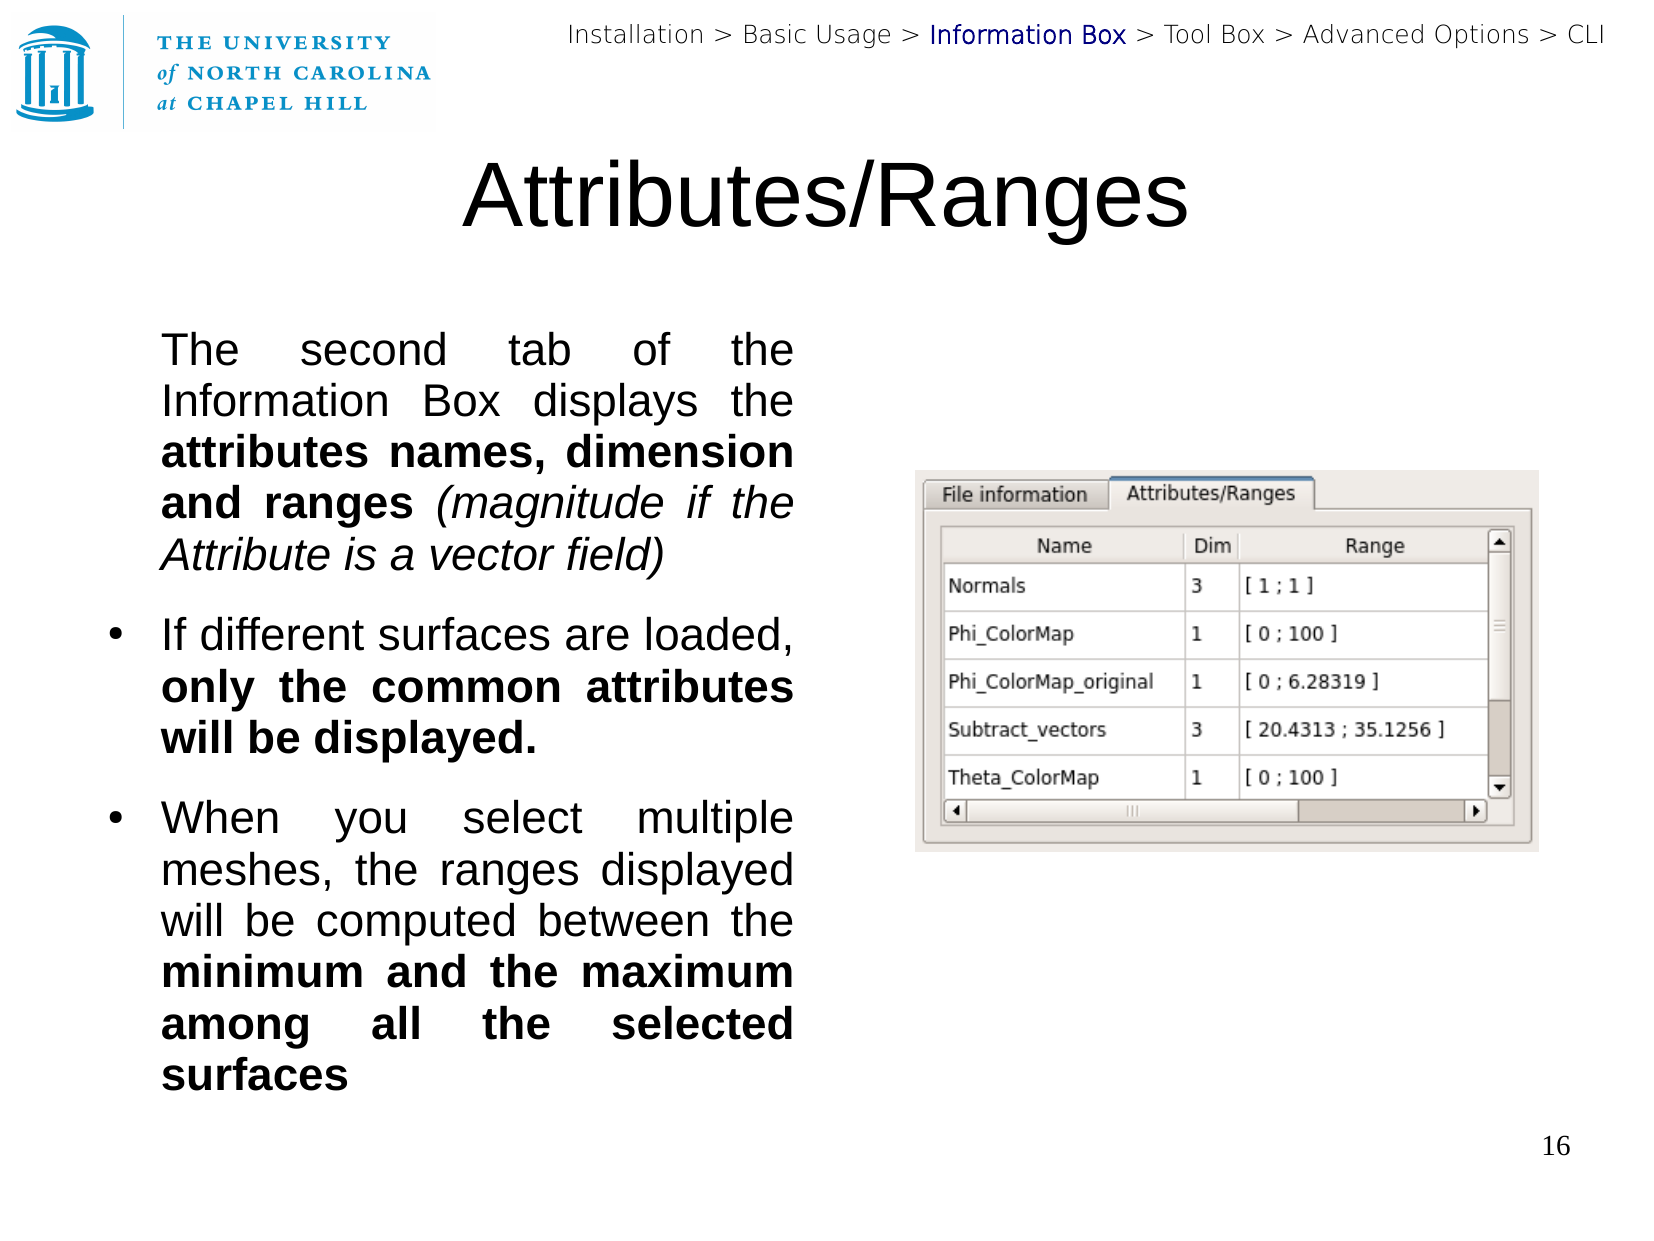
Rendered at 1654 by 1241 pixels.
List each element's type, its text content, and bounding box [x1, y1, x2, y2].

title Attributes/Ranges [82, 90, 1571, 298]
picture [915, 470, 1539, 852]
picture [11, 12, 436, 132]
list The second tab of the Information Box displays the attributes names, dimension and ranges (magnitude if the Attribute is a vector field) If different surfaces are loaded, only the common attributes will be displayed. When you select multiple meshes, the ranges displayed will be computed between the minimum and the maximum among all the selected surfaces [90, 323, 796, 1201]
text_box Installation > Basic Usage > Information Box > Tool Box > Advanced Options > CLI [552, 12, 1654, 57]
